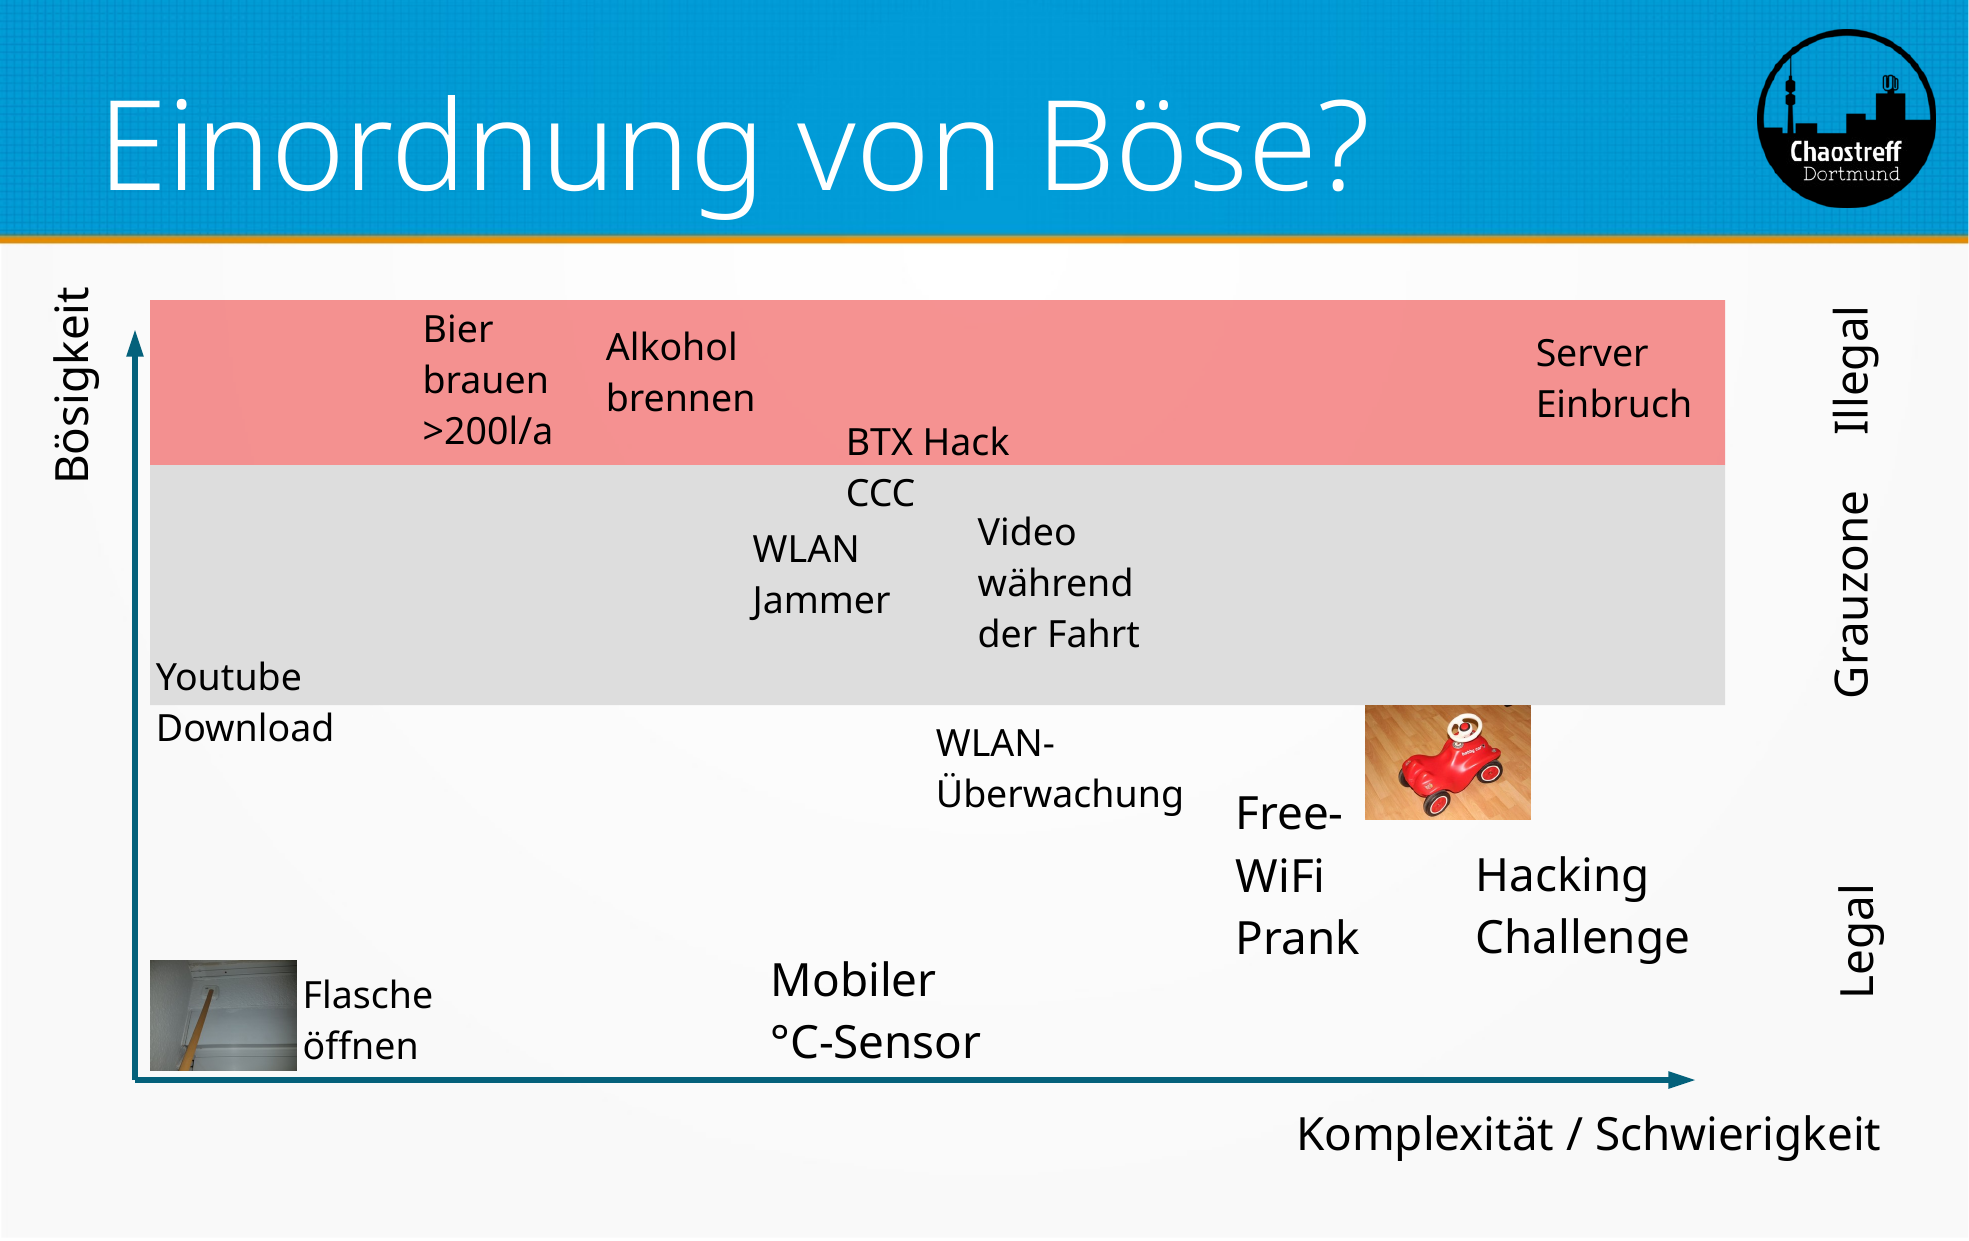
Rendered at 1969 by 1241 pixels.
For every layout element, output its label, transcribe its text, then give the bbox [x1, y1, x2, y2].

text_box Illegal [1815, 292, 1885, 442]
text_box Video während der Fahrt [971, 504, 1156, 661]
text_box WLAN Jammer [746, 502, 916, 646]
text_box Flasche öffnen [296, 948, 466, 1092]
text_box Mobiler °C-Sensor [765, 924, 1021, 1096]
text_box Server Einbruch [1530, 300, 1714, 456]
picture [0, 233, 1969, 1241]
text_box Bier brauen >200l/a [416, 307, 586, 451]
text_box Komplexität / Schwierigkeit [1290, 1097, 1933, 1168]
text_box Free-WiFi Prank [1230, 789, 1381, 961]
picture [1870, 34, 1935, 204]
text_box BTX Hack CCC [840, 414, 1036, 520]
text_box Youtube Download [150, 630, 364, 773]
text_box Grauzone [1815, 472, 1885, 706]
title Einordnung von Böse? [98, 19, 1870, 227]
text_box [150, 300, 1726, 706]
text_box Legal [1796, 831, 1915, 1006]
text_box Bösigkeit [35, 270, 106, 491]
text_box Alkohol brennen [600, 300, 769, 443]
text_box WLAN-Überwachung [930, 705, 1204, 831]
text_box Hacking Challenge [1470, 819, 1726, 990]
